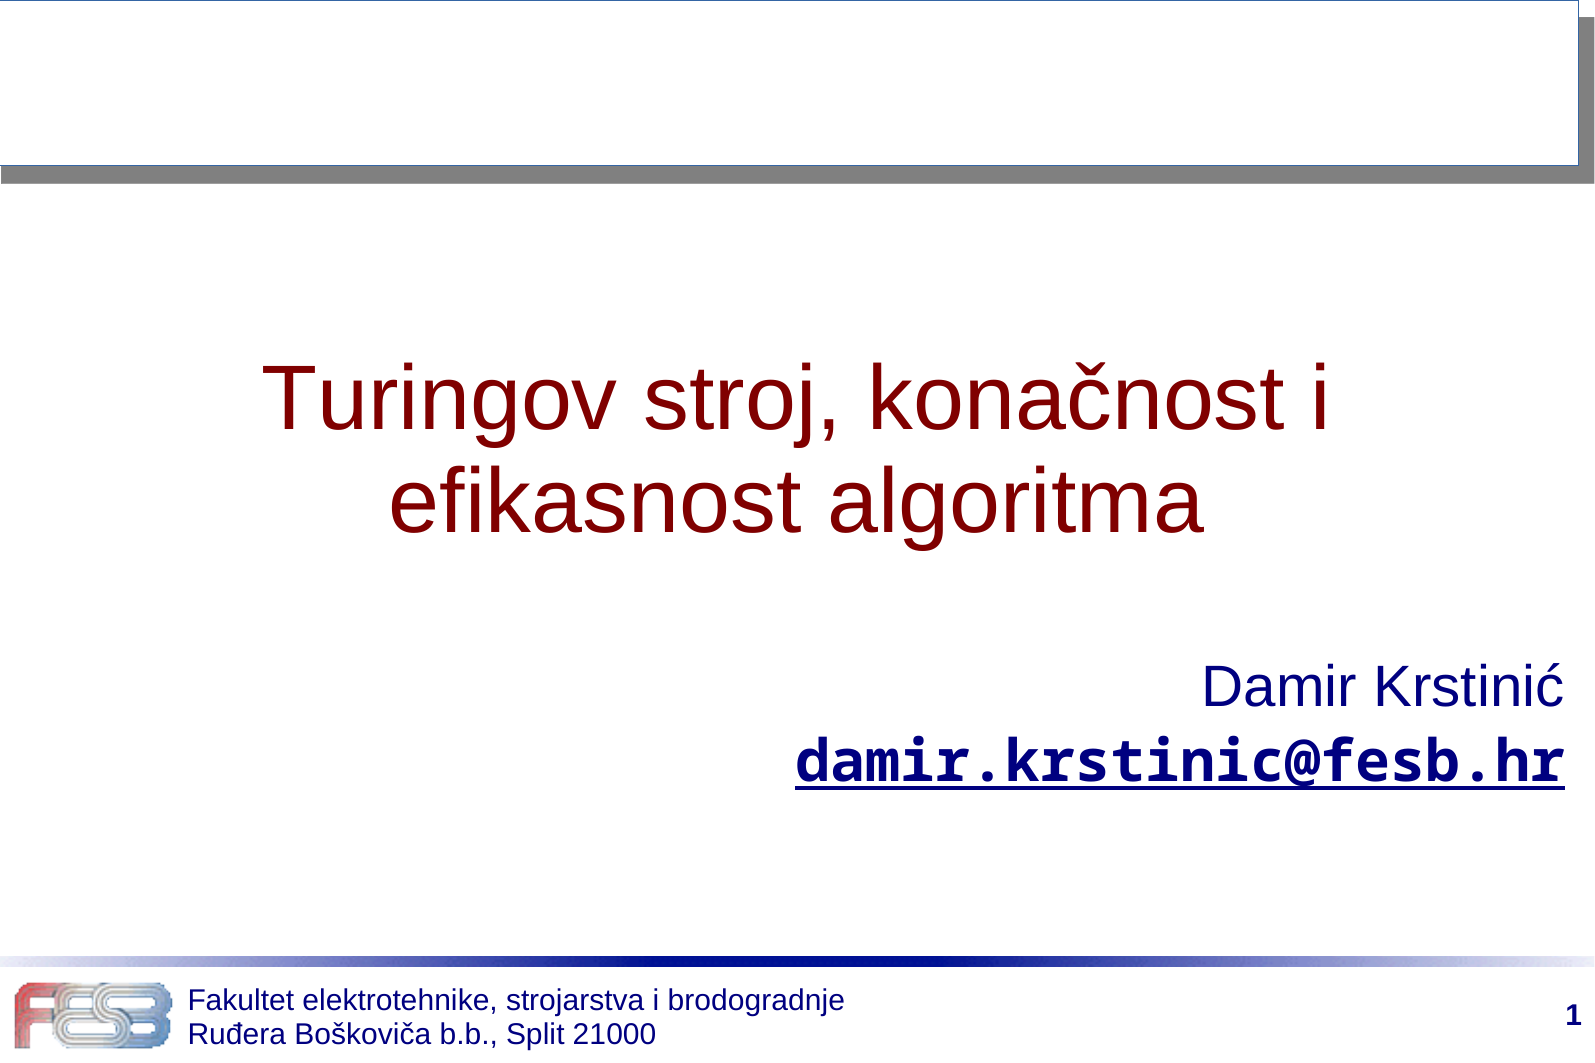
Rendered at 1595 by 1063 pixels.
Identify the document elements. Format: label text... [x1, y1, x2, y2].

picture [9, 975, 177, 1059]
picture [0, 956, 1595, 967]
subtitle Turingov stroj, konačnost i efikasnost algoritma Damir Krstinić damir.krstinic@fesb.hr [29, 201, 1565, 944]
